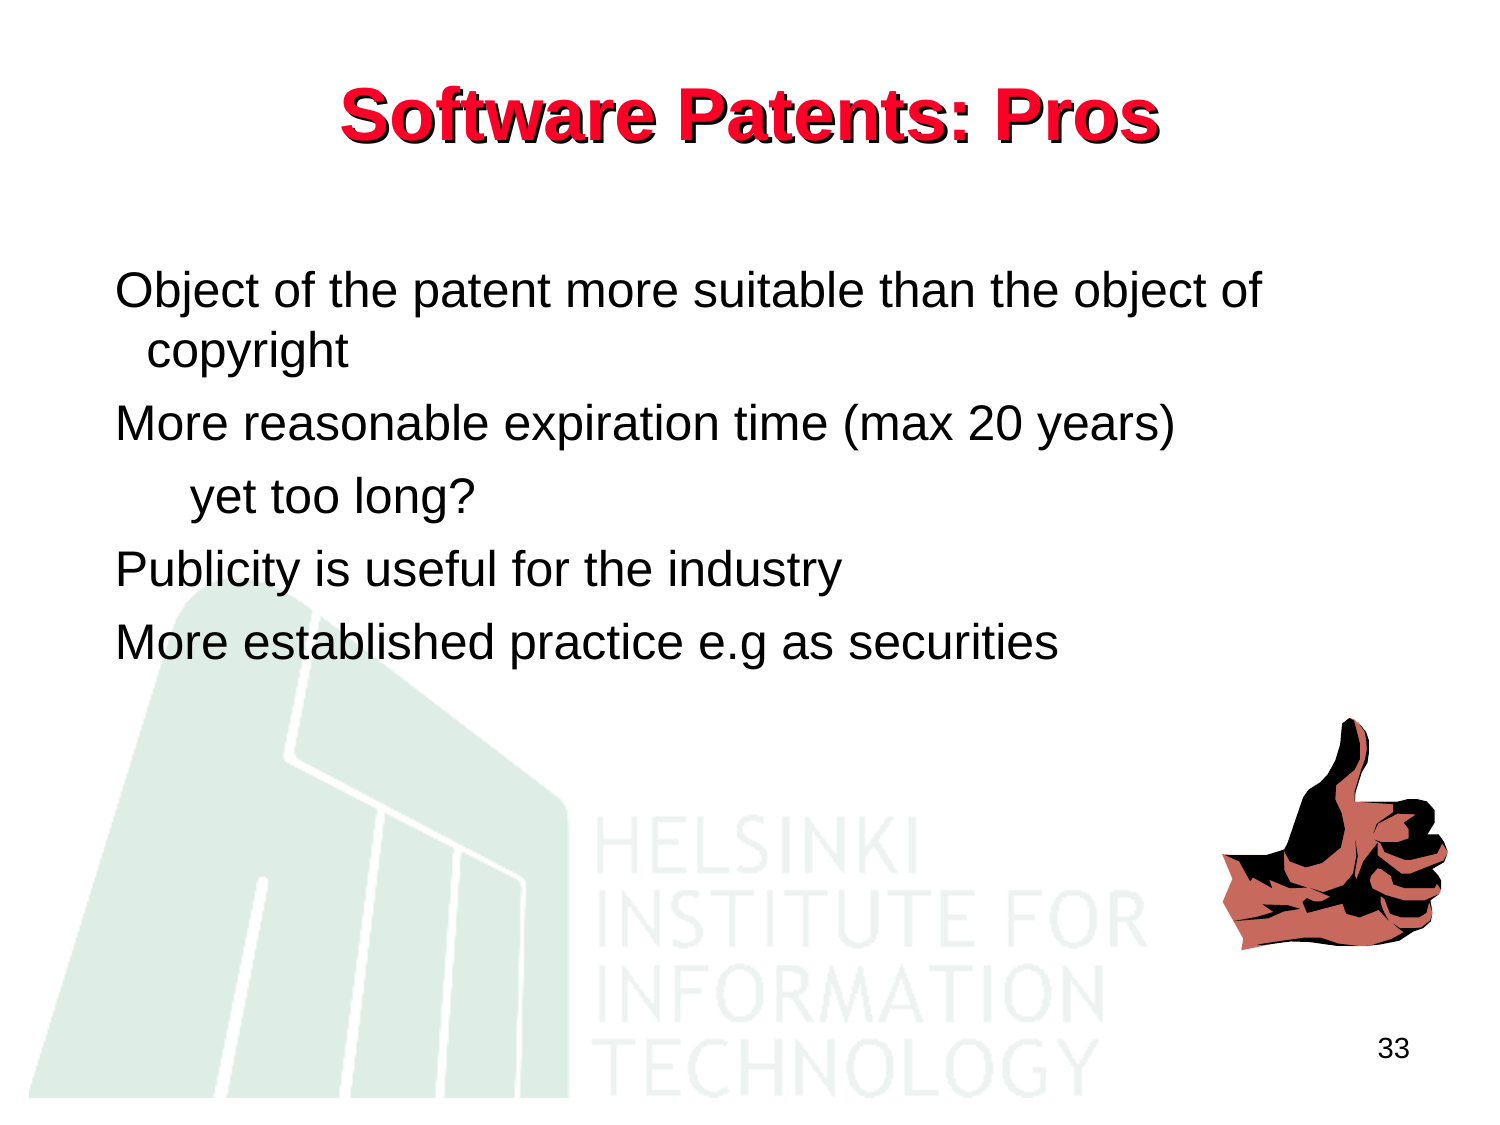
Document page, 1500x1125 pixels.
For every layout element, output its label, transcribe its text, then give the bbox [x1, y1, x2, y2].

title Software Patents: Pros [99, 61, 1401, 175]
list Object of the patent more suitable than the object of copyright More reasonable expiration time (max 20 years) yet too long? Publicity is useful for the industry More established practice e.g as securities [99, 249, 1401, 1051]
chart [1222, 716, 1450, 953]
